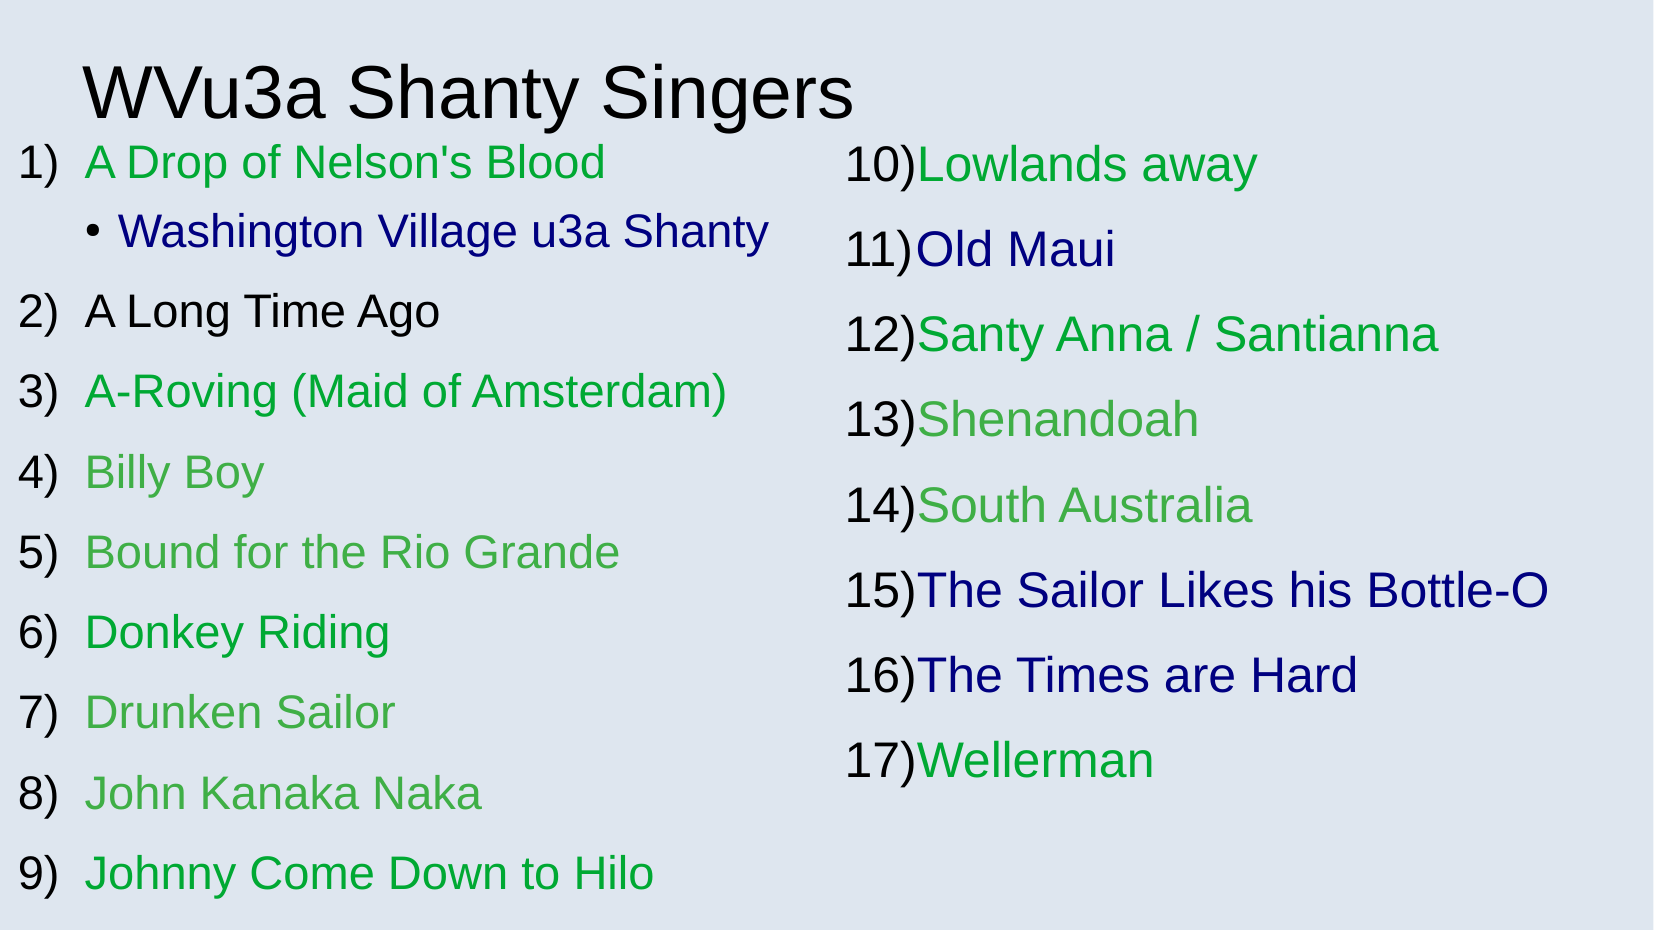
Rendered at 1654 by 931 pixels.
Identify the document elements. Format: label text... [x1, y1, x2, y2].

list Lowlands away Old Maui Santy Anna / Santianna Shenandoah South Australia The Sailor Likes his Bottle-O The Times are Hard Wellerman [844, 135, 1625, 916]
list A Drop of Nelson's Blood Washington Village u3a Shanty A Long Time Ago A-Roving (Maid of Amsterdam) Billy Boy Bound for the Rio Grande Donkey Riding Drunken Sailor John Kanaka Naka Johnny Come Down to Hilo [17, 135, 798, 916]
title WVu3a Shanty Singers [82, 37, 1571, 148]
